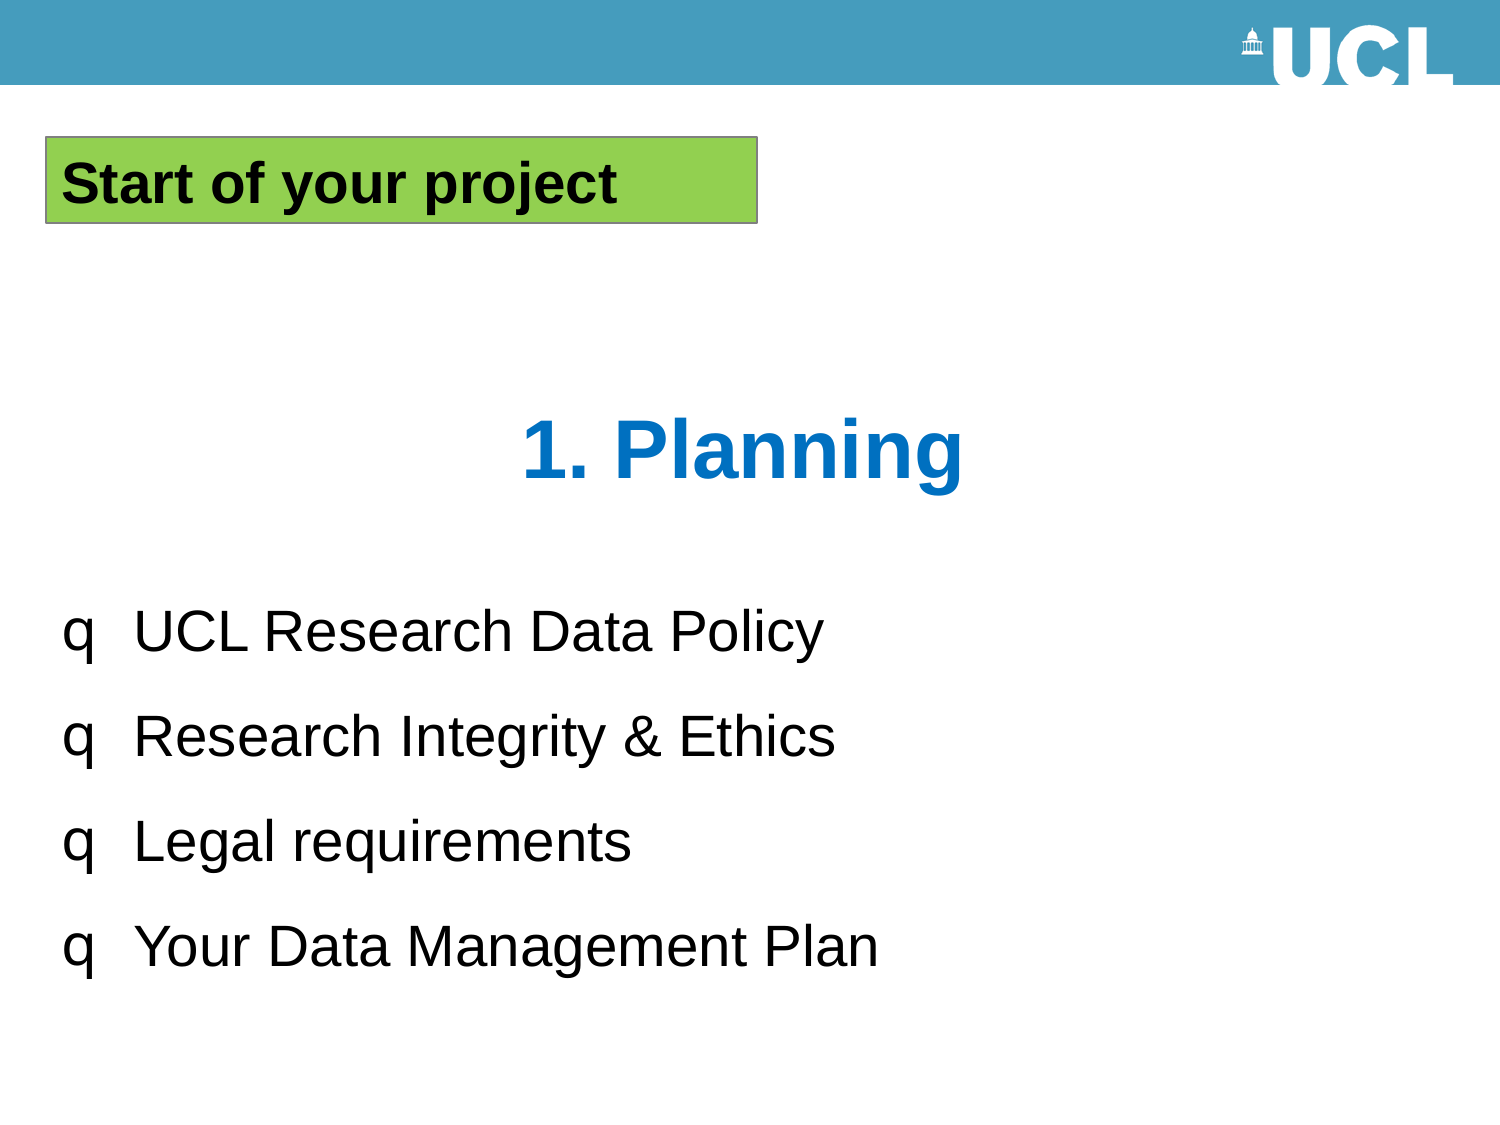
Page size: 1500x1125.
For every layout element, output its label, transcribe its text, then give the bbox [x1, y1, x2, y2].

text_box 1. Planning [46, 338, 1440, 551]
text_box UCL Research Data Policy Research Integrity & Ethics Legal requirements Your Data Management Plan [46, 550, 1074, 1066]
text_box Start of your project [46, 137, 758, 224]
